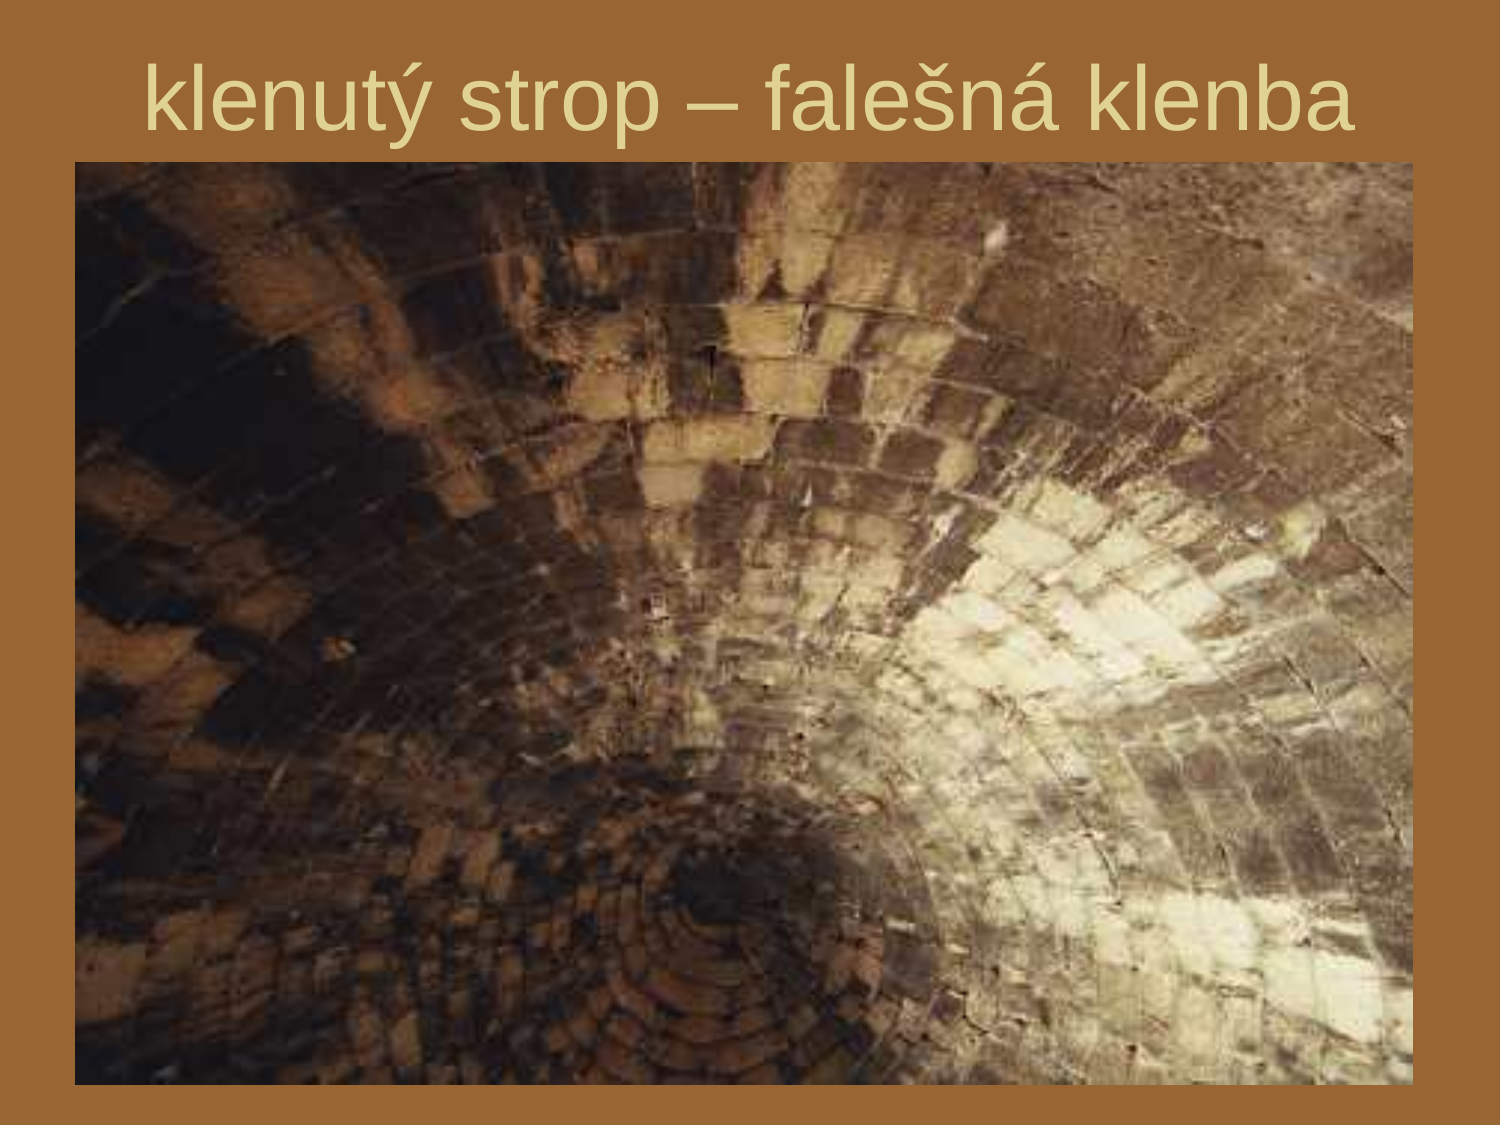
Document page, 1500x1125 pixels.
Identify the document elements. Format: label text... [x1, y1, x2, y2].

picture [75, 162, 1413, 1085]
title klenutý strop – falešná klenba [75, 0, 1426, 188]
